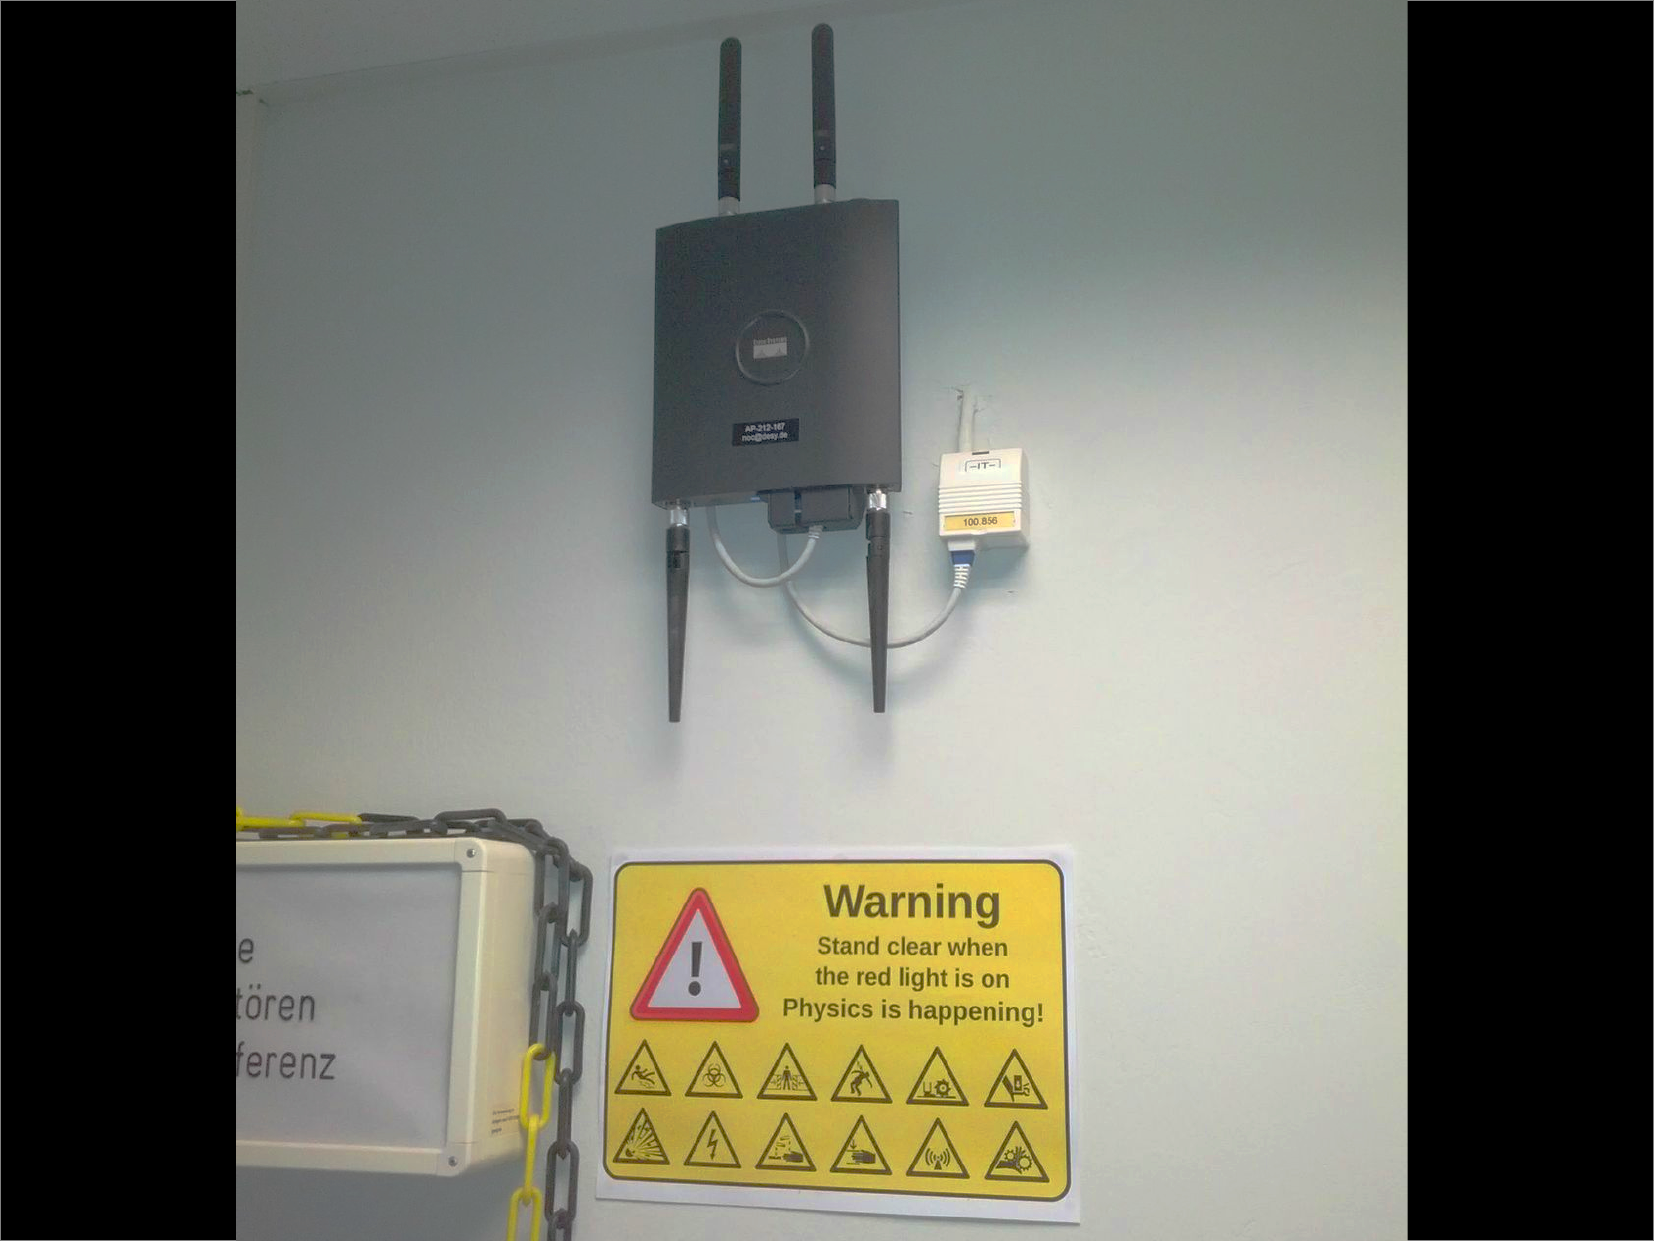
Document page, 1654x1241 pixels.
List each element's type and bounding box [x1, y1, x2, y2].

text_box [0, 0, 236, 1241]
text_box [1408, 0, 1654, 1241]
picture [236, 0, 1408, 1241]
